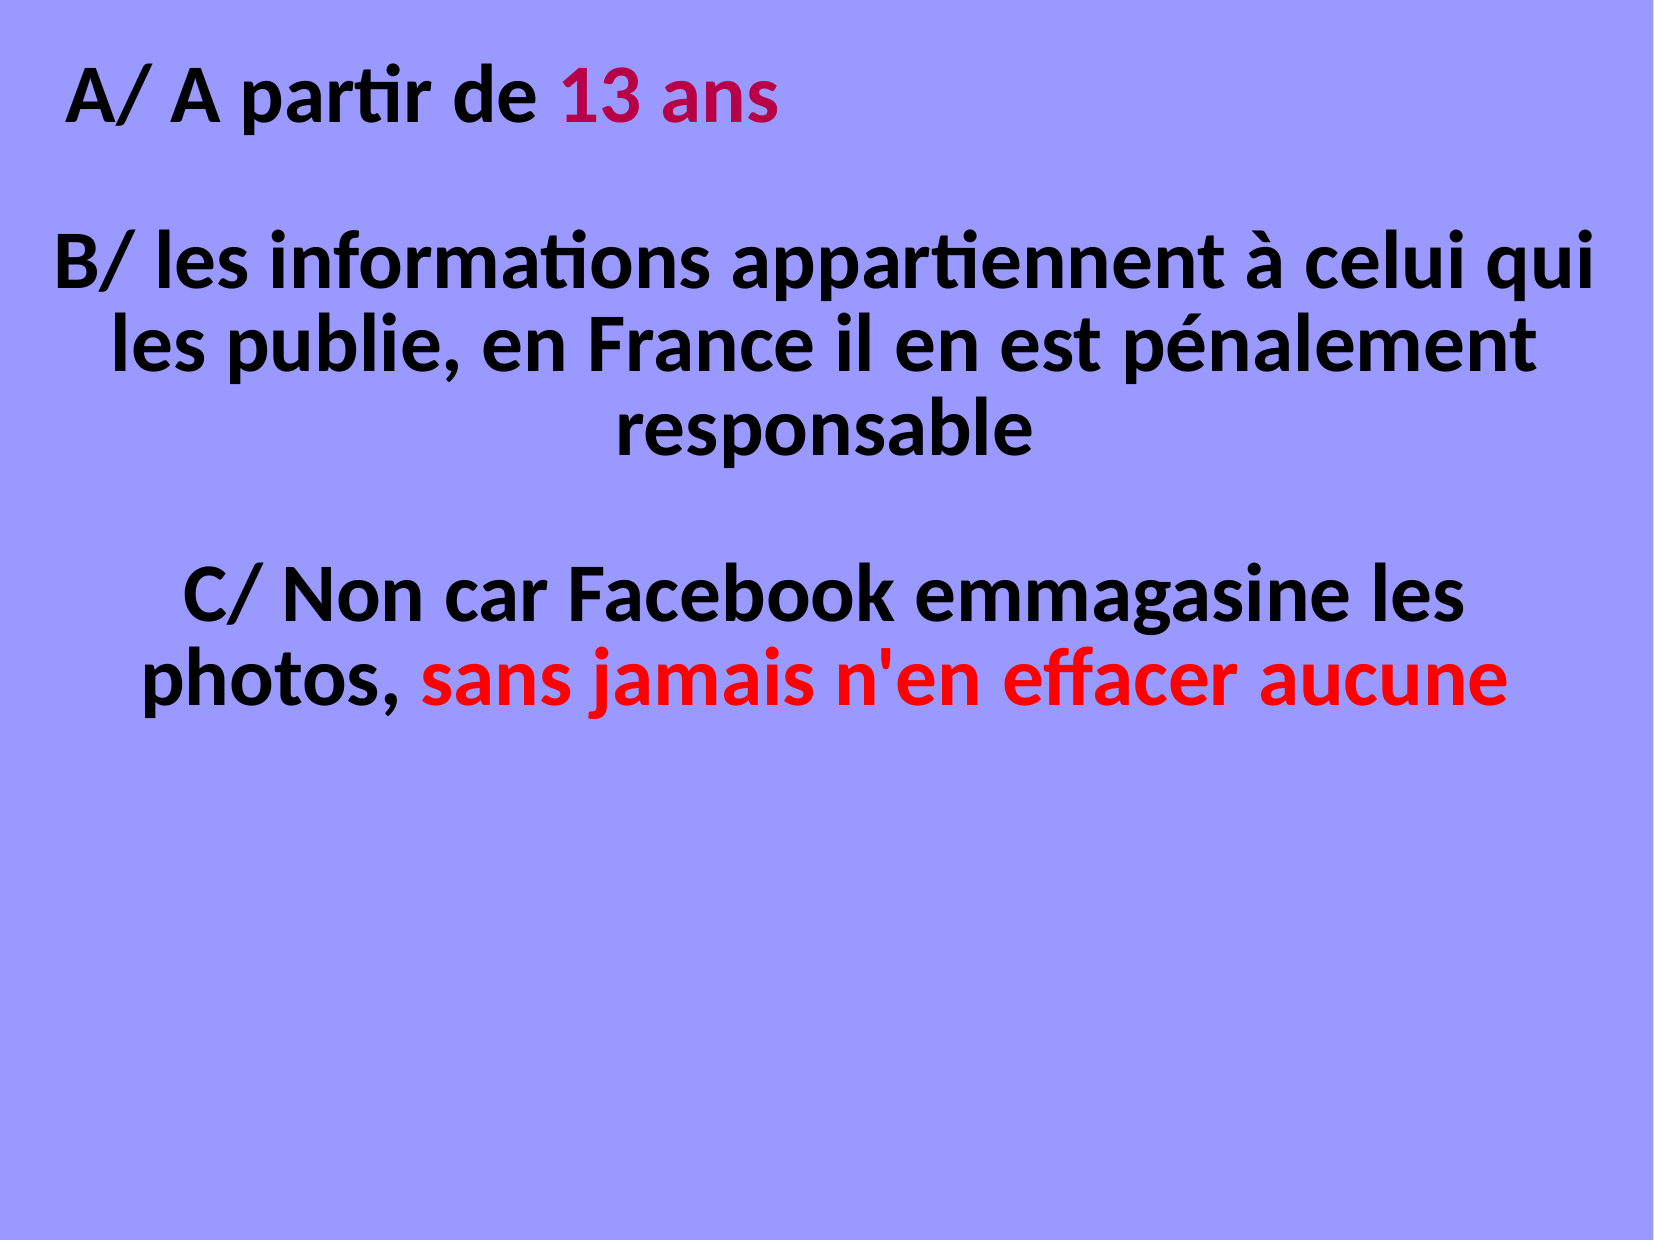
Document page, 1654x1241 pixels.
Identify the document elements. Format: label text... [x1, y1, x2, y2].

text_box A/ A partir de 13 ans B/ les informations appartiennent à celui qui les publie, en France il en est pénalement responsable C/ Non car Facebook emmagasine les photos, sans jamais n'en effacer aucune [32, 52, 1619, 880]
